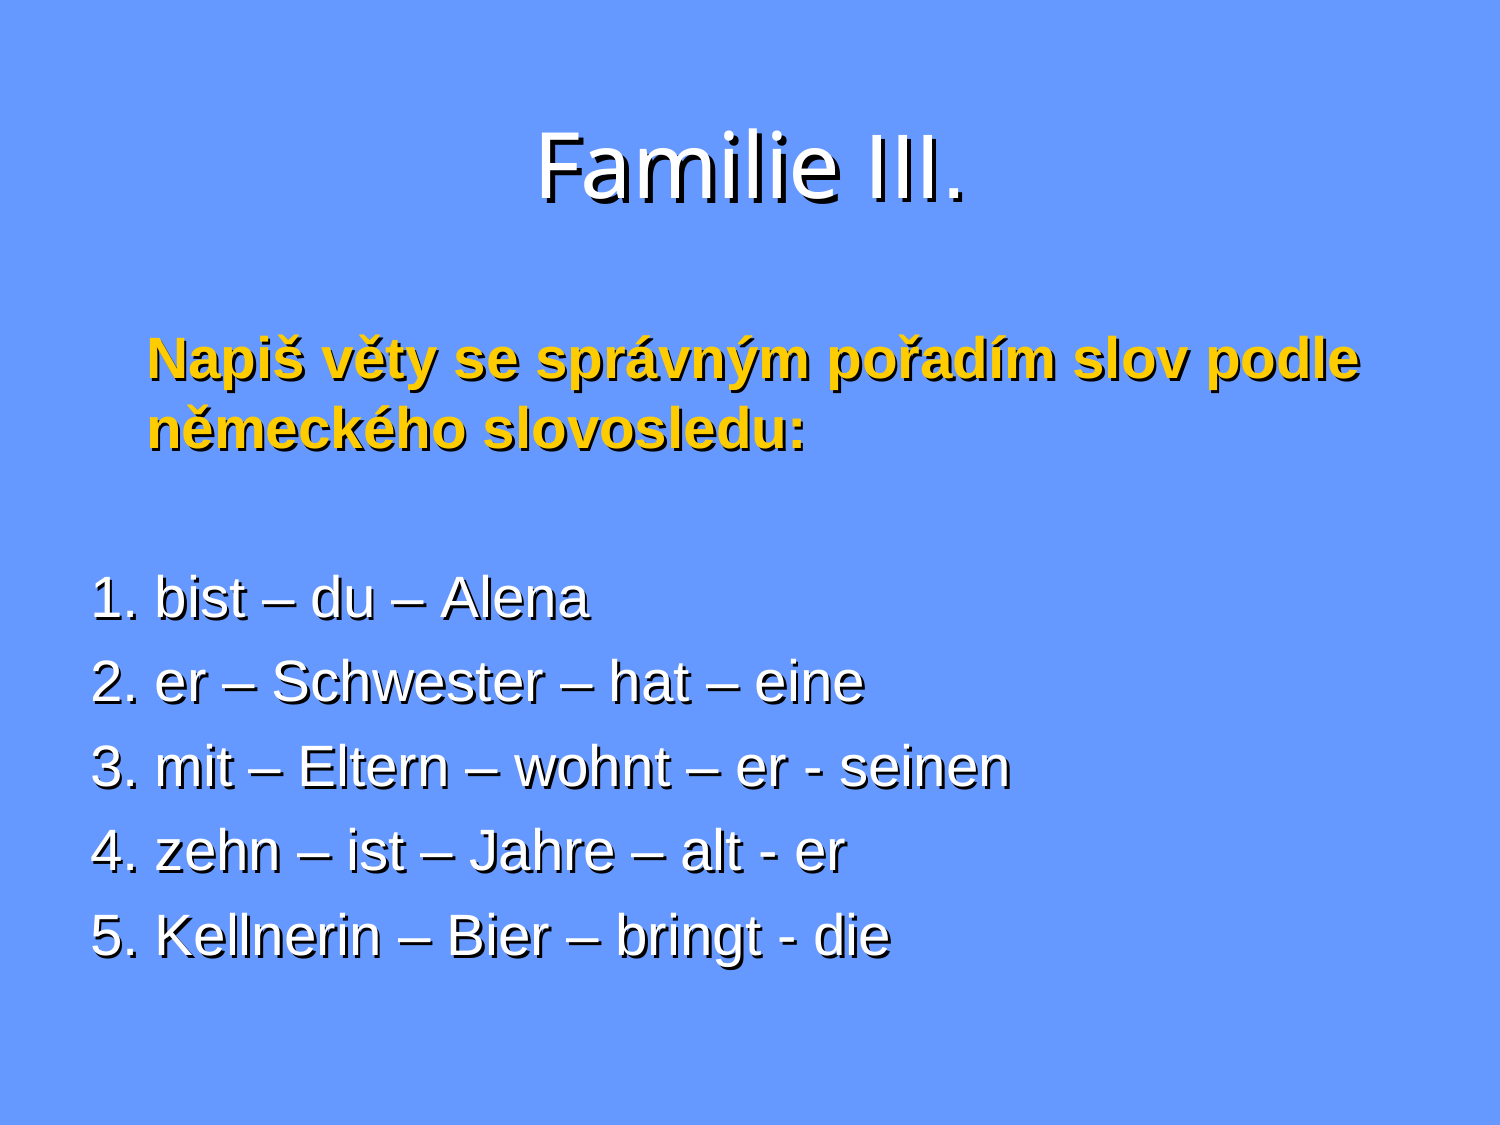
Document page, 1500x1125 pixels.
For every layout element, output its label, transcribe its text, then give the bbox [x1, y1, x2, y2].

list Napiš věty se správným pořadím slov podle německého slovosledu: 1. bist – du – Alena 2. er – Schwester – hat – eine 3. mit – Eltern – wohnt – er - seinen 4. zehn – ist – Jahre – alt - er 5. Kellnerin – Bier – bringt - die [75, 312, 1426, 1060]
title Familie III. [75, 47, 1426, 276]
